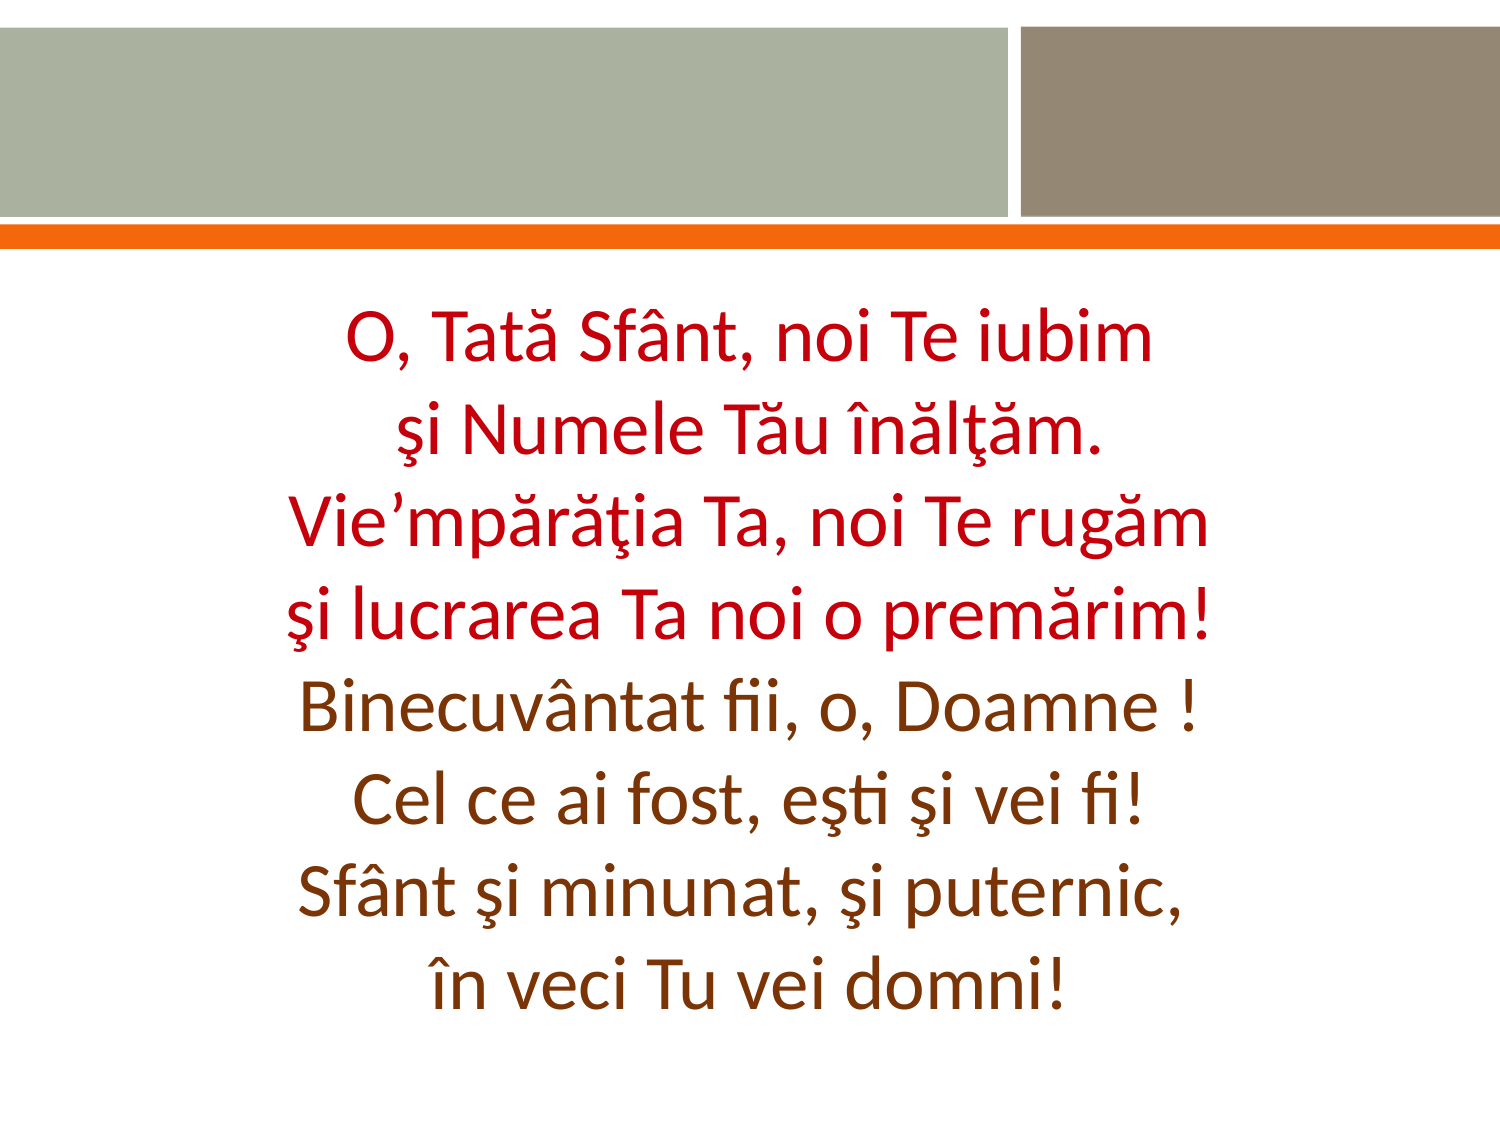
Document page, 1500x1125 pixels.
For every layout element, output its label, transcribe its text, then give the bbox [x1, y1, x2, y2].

text_box O, Tată Sfânt, noi Te iubim şi Numele Tău înălţăm. Vie’mpărăţia Ta, noi Te rugăm şi lucrarea Ta noi o premărim! Binecuvântat fii, o, Doamne ! Cel ce ai fost, eşti şi vei fi! Sfânt şi minunat, şi puternic, în veci Tu vei domni! [0, 277, 1500, 1032]
